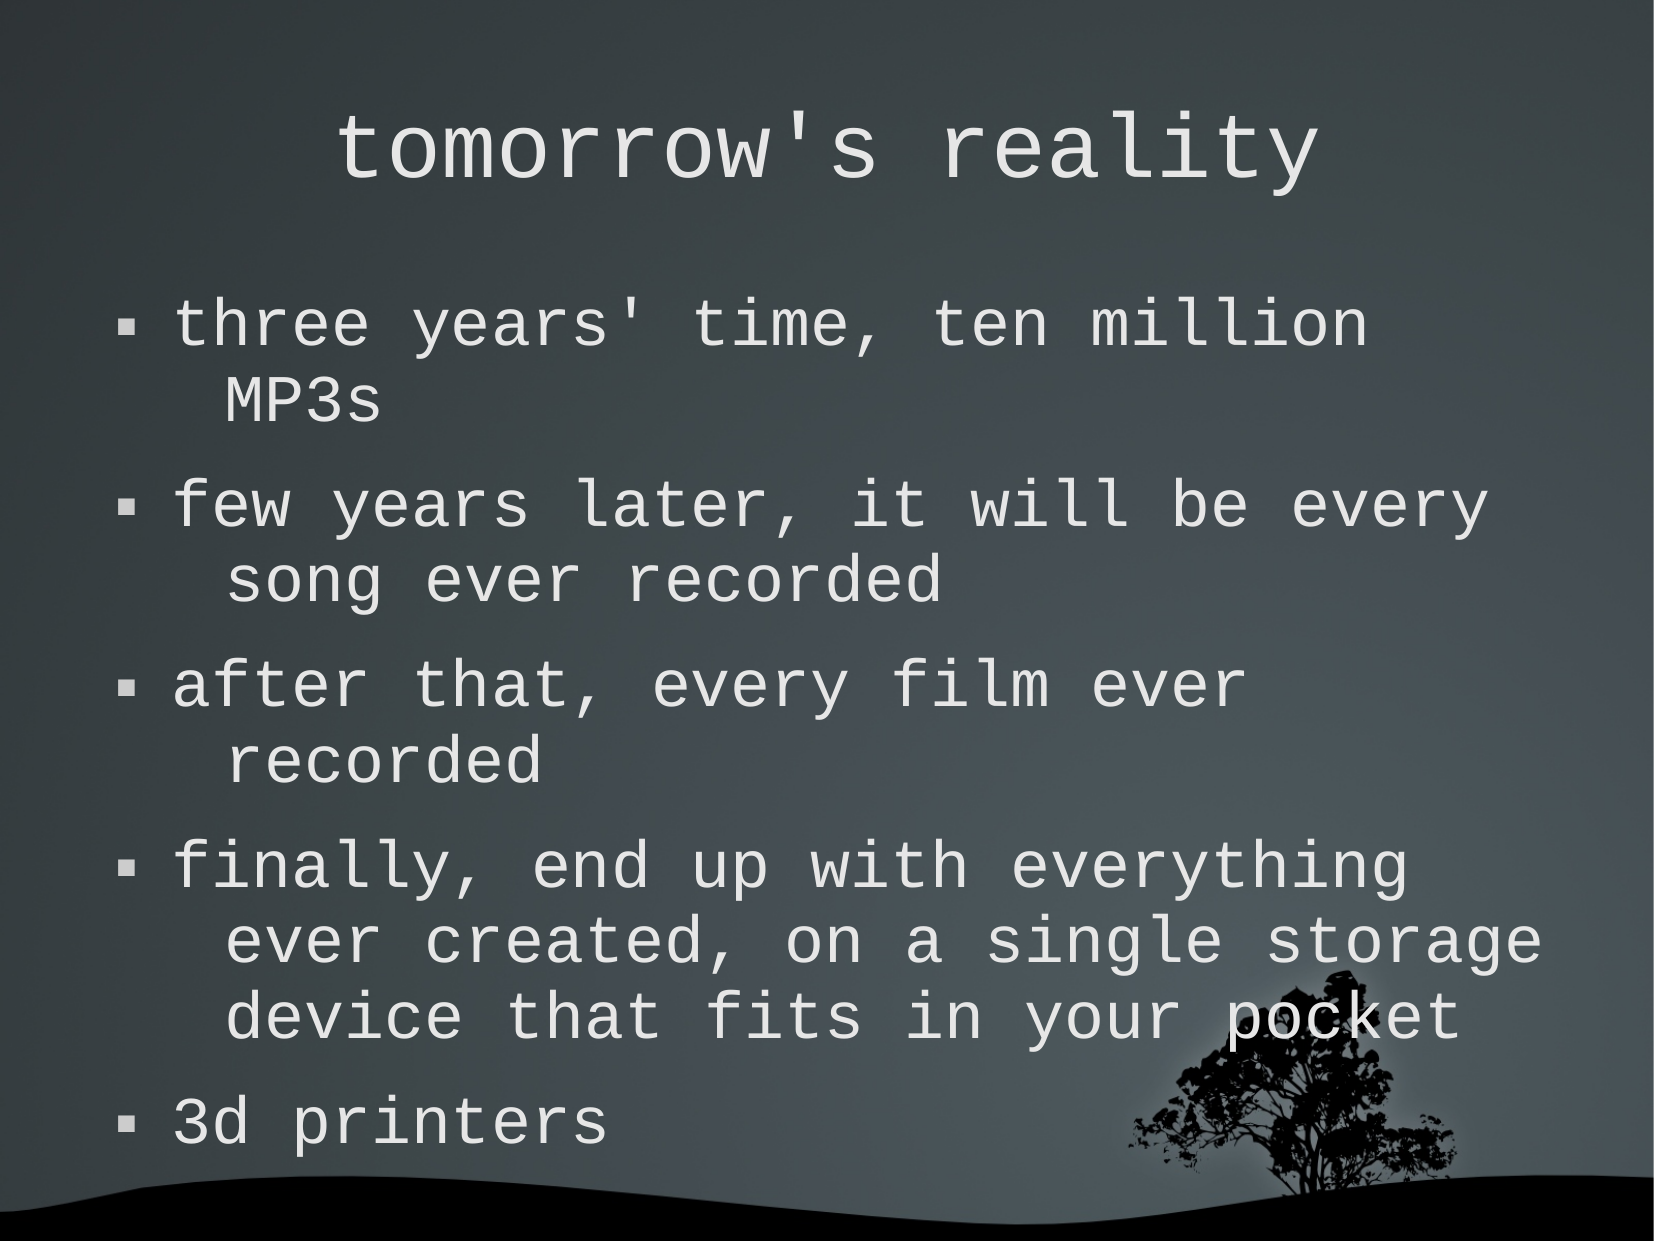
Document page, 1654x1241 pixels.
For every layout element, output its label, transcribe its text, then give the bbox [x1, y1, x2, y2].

picture [0, 0, 1654, 1241]
list three years' time, ten million MP3s few years later, it will be every song ever recorded after that, every film ever recorded finally, end up with everything ever created, on a single storage device that fits in your pocket 3d printers [82, 290, 1571, 1164]
title tomorrow's reality [82, 49, 1571, 257]
